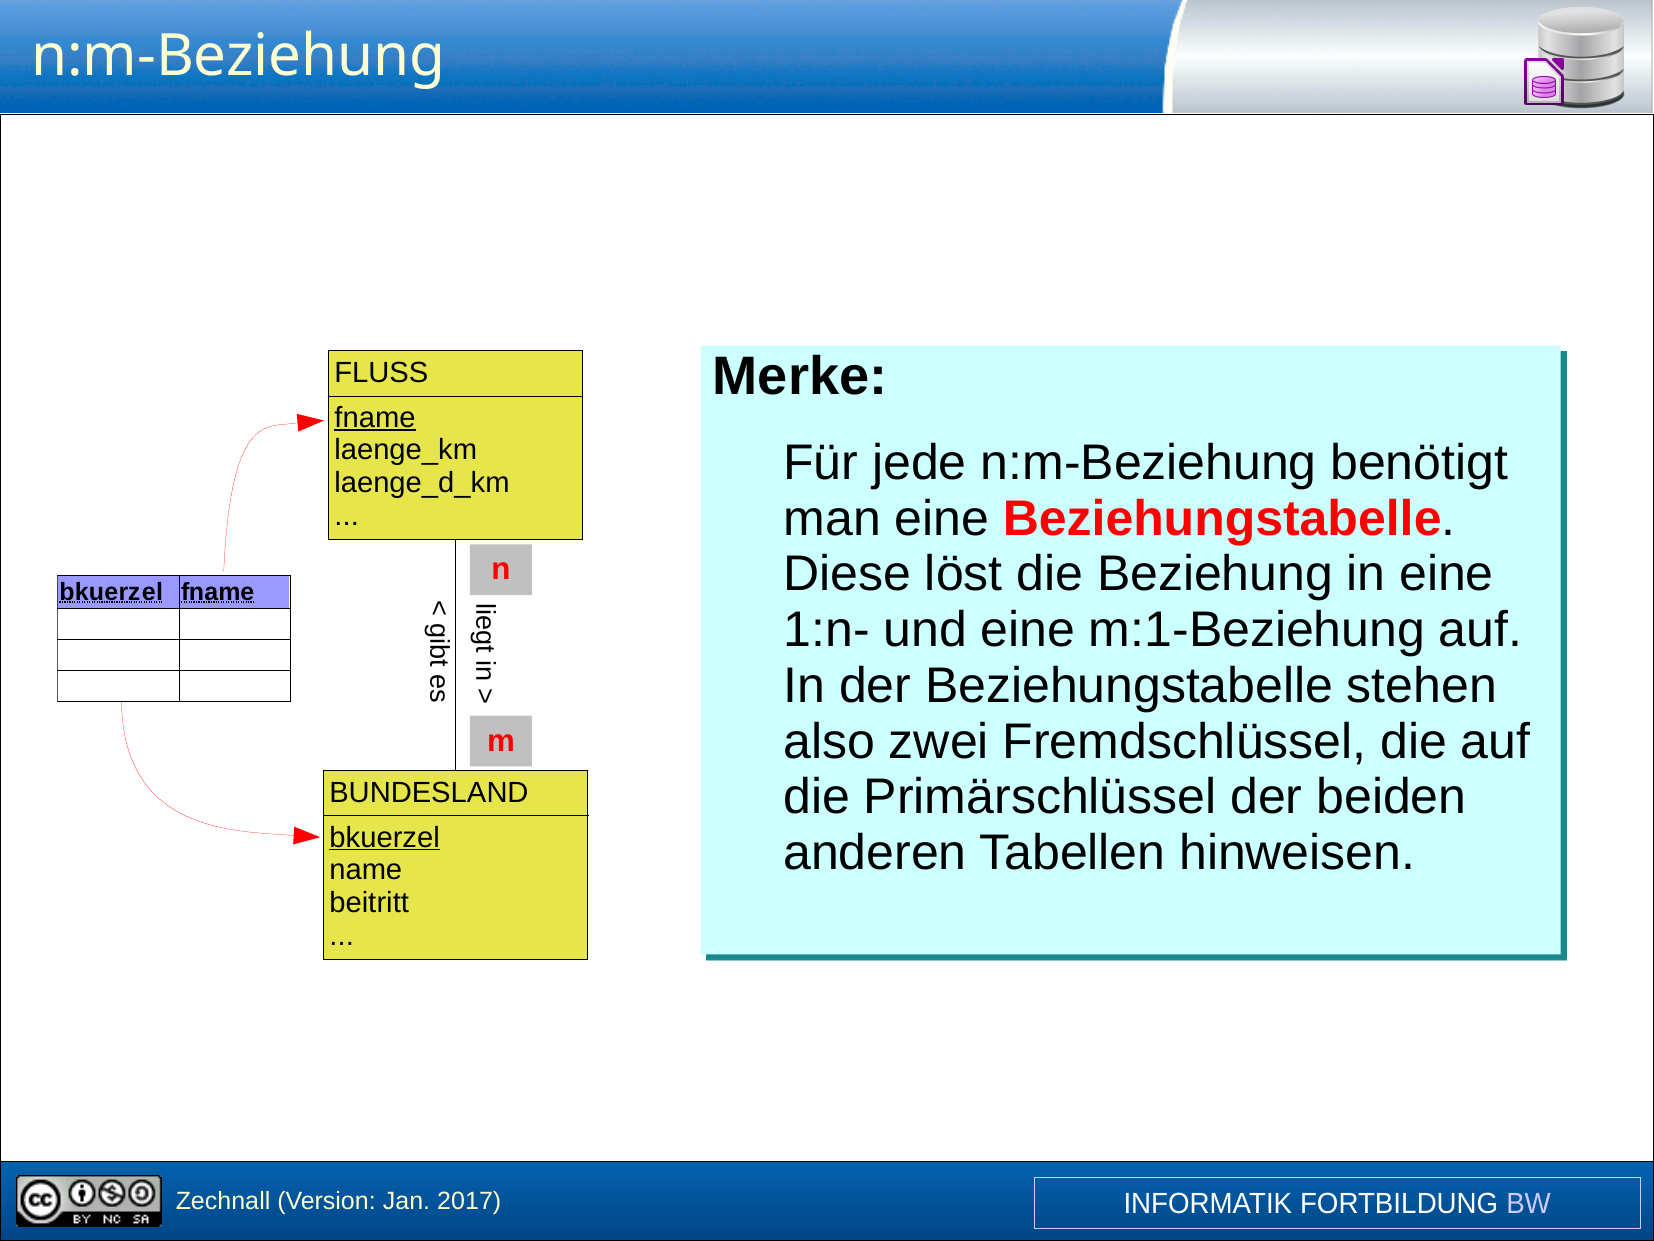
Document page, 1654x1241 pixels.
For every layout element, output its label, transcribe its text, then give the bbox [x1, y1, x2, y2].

text_box FLUSS fname laenge_km laenge_d_km ... [328, 350, 583, 396]
text_box FLUSS fname laenge_km laenge_d_km ... [328, 397, 583, 540]
text_box BUNDESLAND bkuerzel name beitritt ... [323, 770, 588, 960]
picture [0, 0, 1654, 113]
text_box < gibt es [403, 585, 463, 745]
picture [16, 1175, 162, 1227]
text_box m [469, 715, 532, 767]
list Merke: Für jede n:m-Beziehung benötigt man eine Beziehungstabelle. Diese löst die Beziehung in eine 1:n- und eine m:1-Beziehung auf. In der Beziehungstabelle stehen also zwei Fremdschlüssel, die auf die Primärschlüssel der beiden anderen Tabellen hinweisen. [700, 345, 1561, 955]
text_box liegt in > [449, 588, 509, 748]
title n:m-Beziehung [31, 14, 1151, 92]
text_box n [469, 544, 532, 596]
chart [57, 574, 292, 704]
